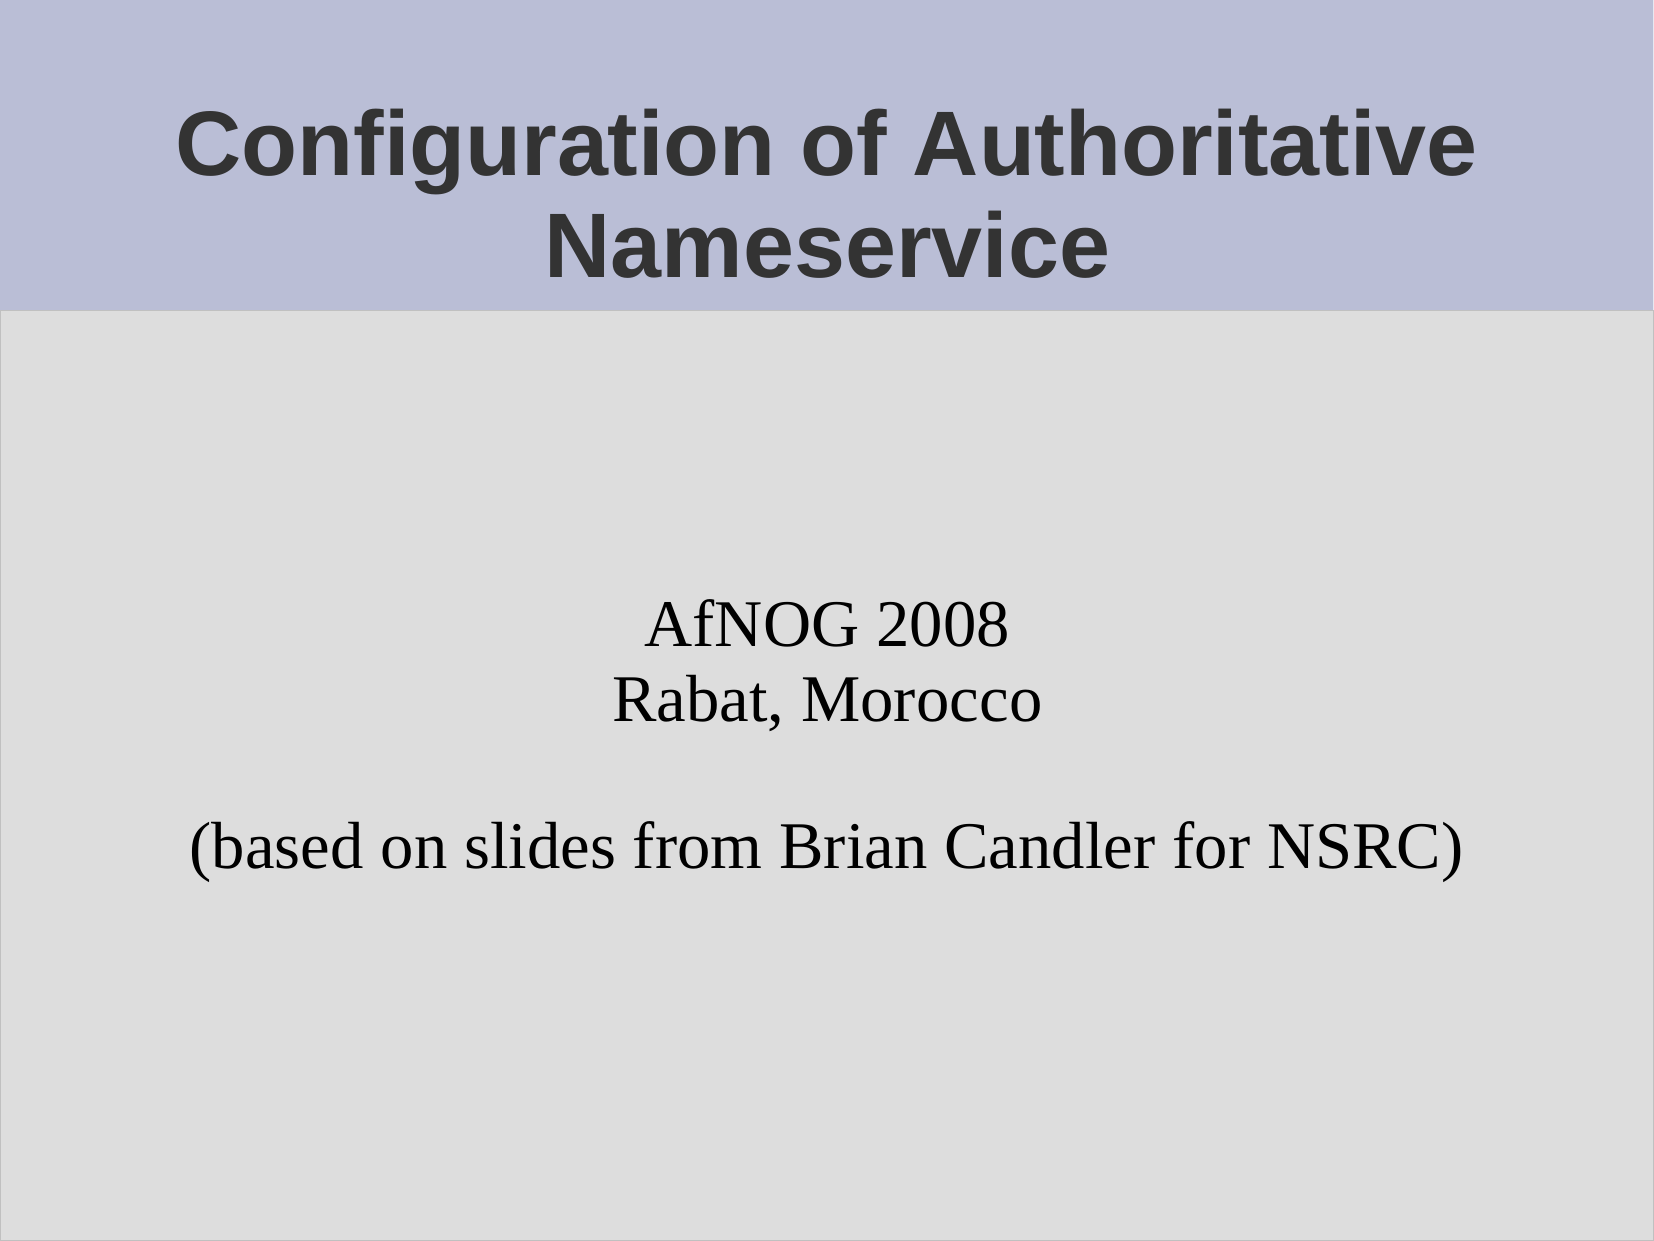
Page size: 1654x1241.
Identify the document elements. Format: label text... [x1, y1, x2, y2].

subtitle AfNOG 2008 Rabat, Morocco (based on slides from Brian Candler for NSRC) [121, 344, 1534, 1127]
title Configuration of Authoritative Nameservice [121, 89, 1534, 301]
